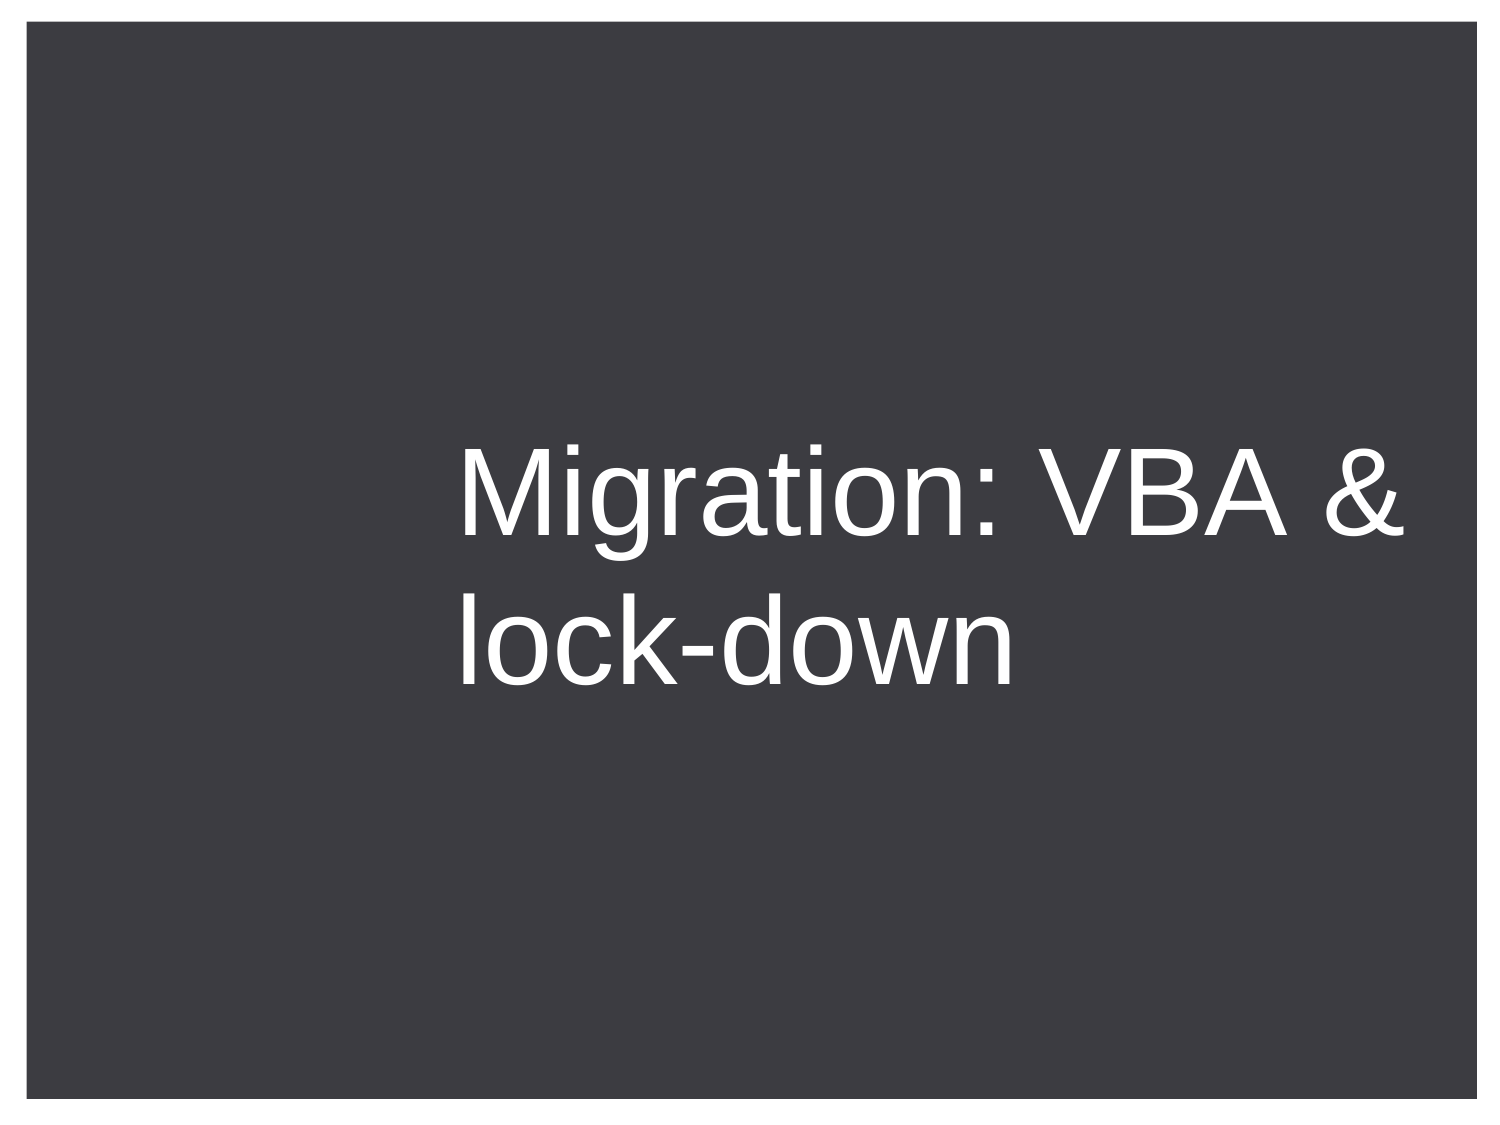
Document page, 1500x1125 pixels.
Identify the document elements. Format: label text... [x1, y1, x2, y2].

title Migration: VBA & lock-down [322, 409, 1422, 715]
